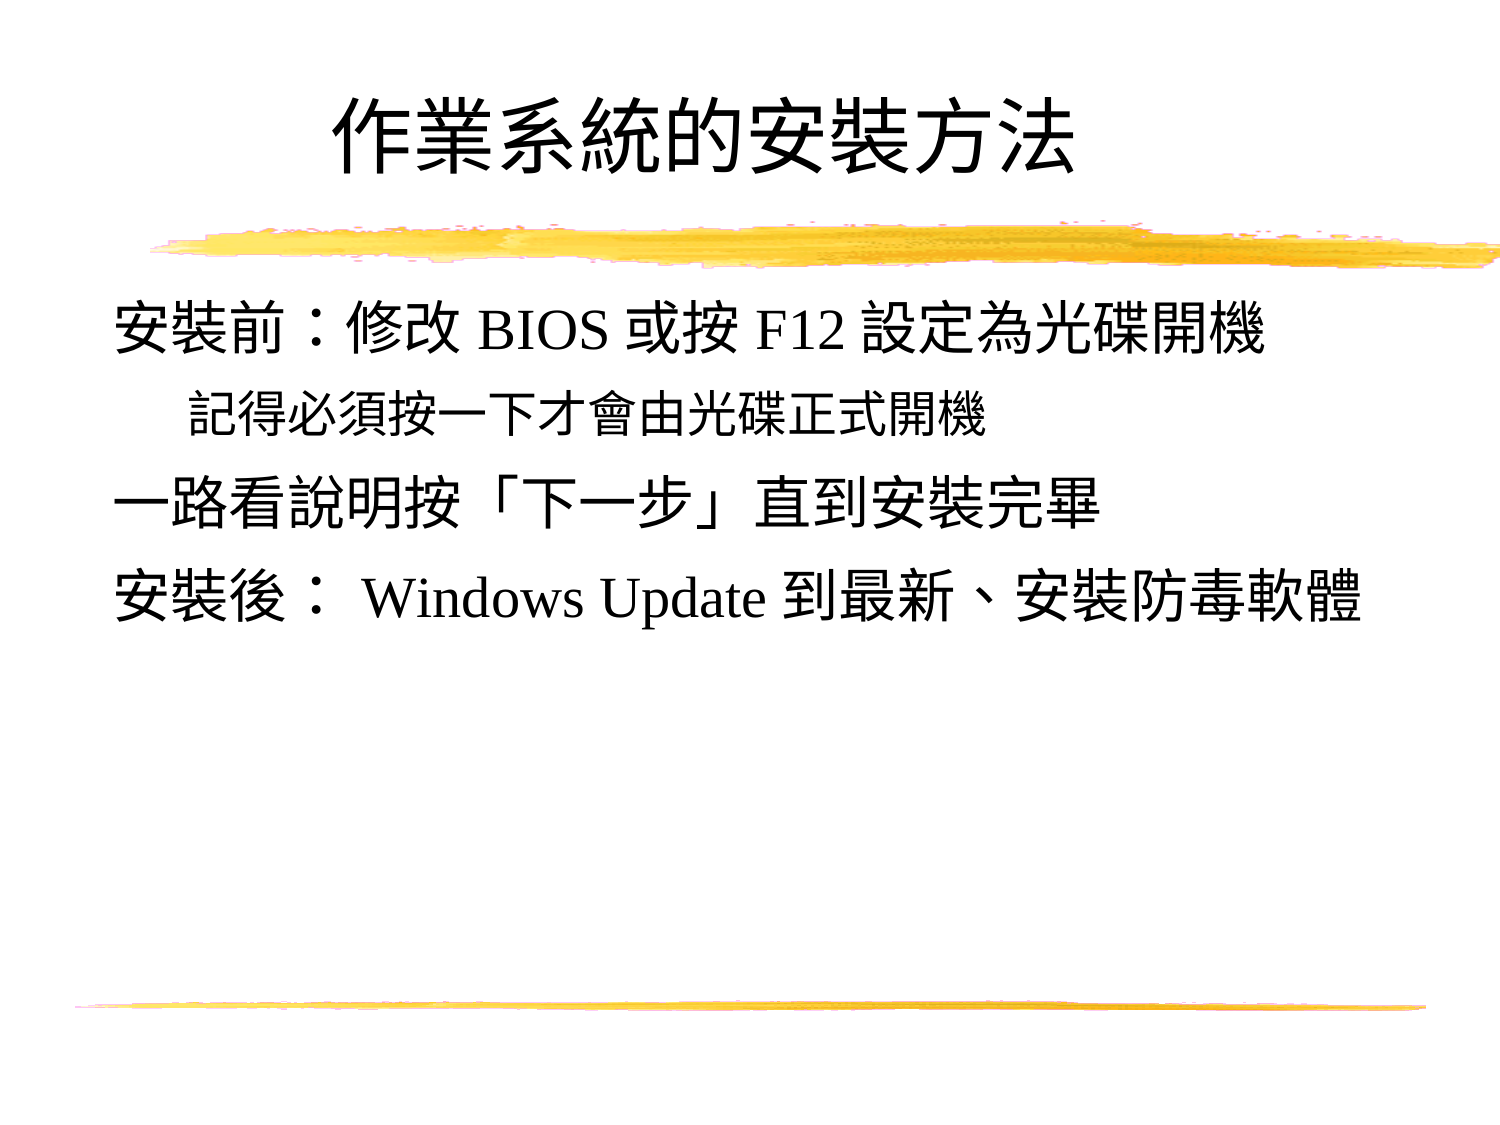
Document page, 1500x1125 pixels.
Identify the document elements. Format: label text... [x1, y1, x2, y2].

title 作業系統的安裝方法 [66, 44, 1342, 218]
picture [75, 999, 1426, 1013]
picture [150, 215, 1500, 279]
list 安裝前：修改BIOS或按F12設定為光碟開機 記得必須按一下才會由光碟正式開機 一路看說明按「下一步」直到安裝完畢 安裝後：Windows Update到最新、安裝防毒軟體 [112, 287, 1388, 948]
